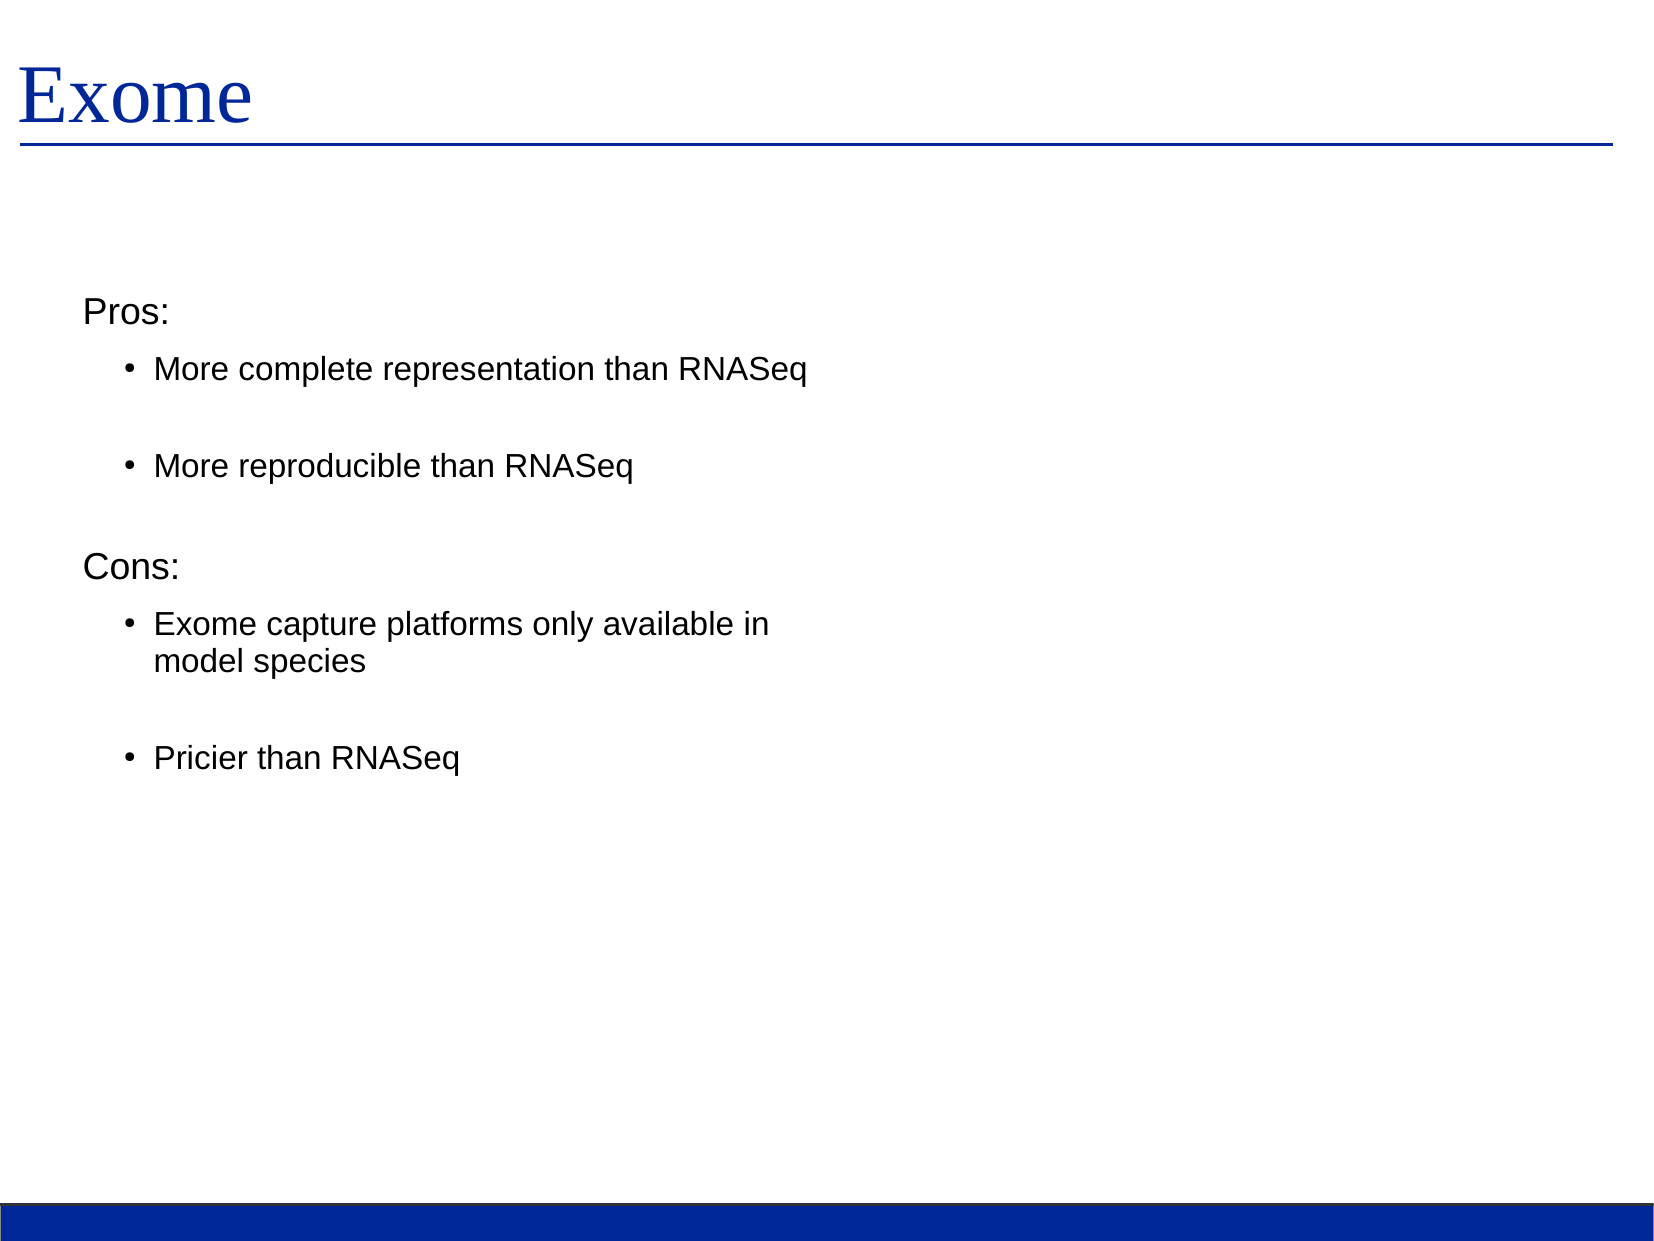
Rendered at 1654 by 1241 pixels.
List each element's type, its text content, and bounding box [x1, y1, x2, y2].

list Pros: More complete representation than RNASeq More reproducible than RNASeq Cons: Exome capture platforms only available in model species Pricier than RNASeq [82, 290, 809, 1109]
title Exome [17, 0, 1589, 198]
